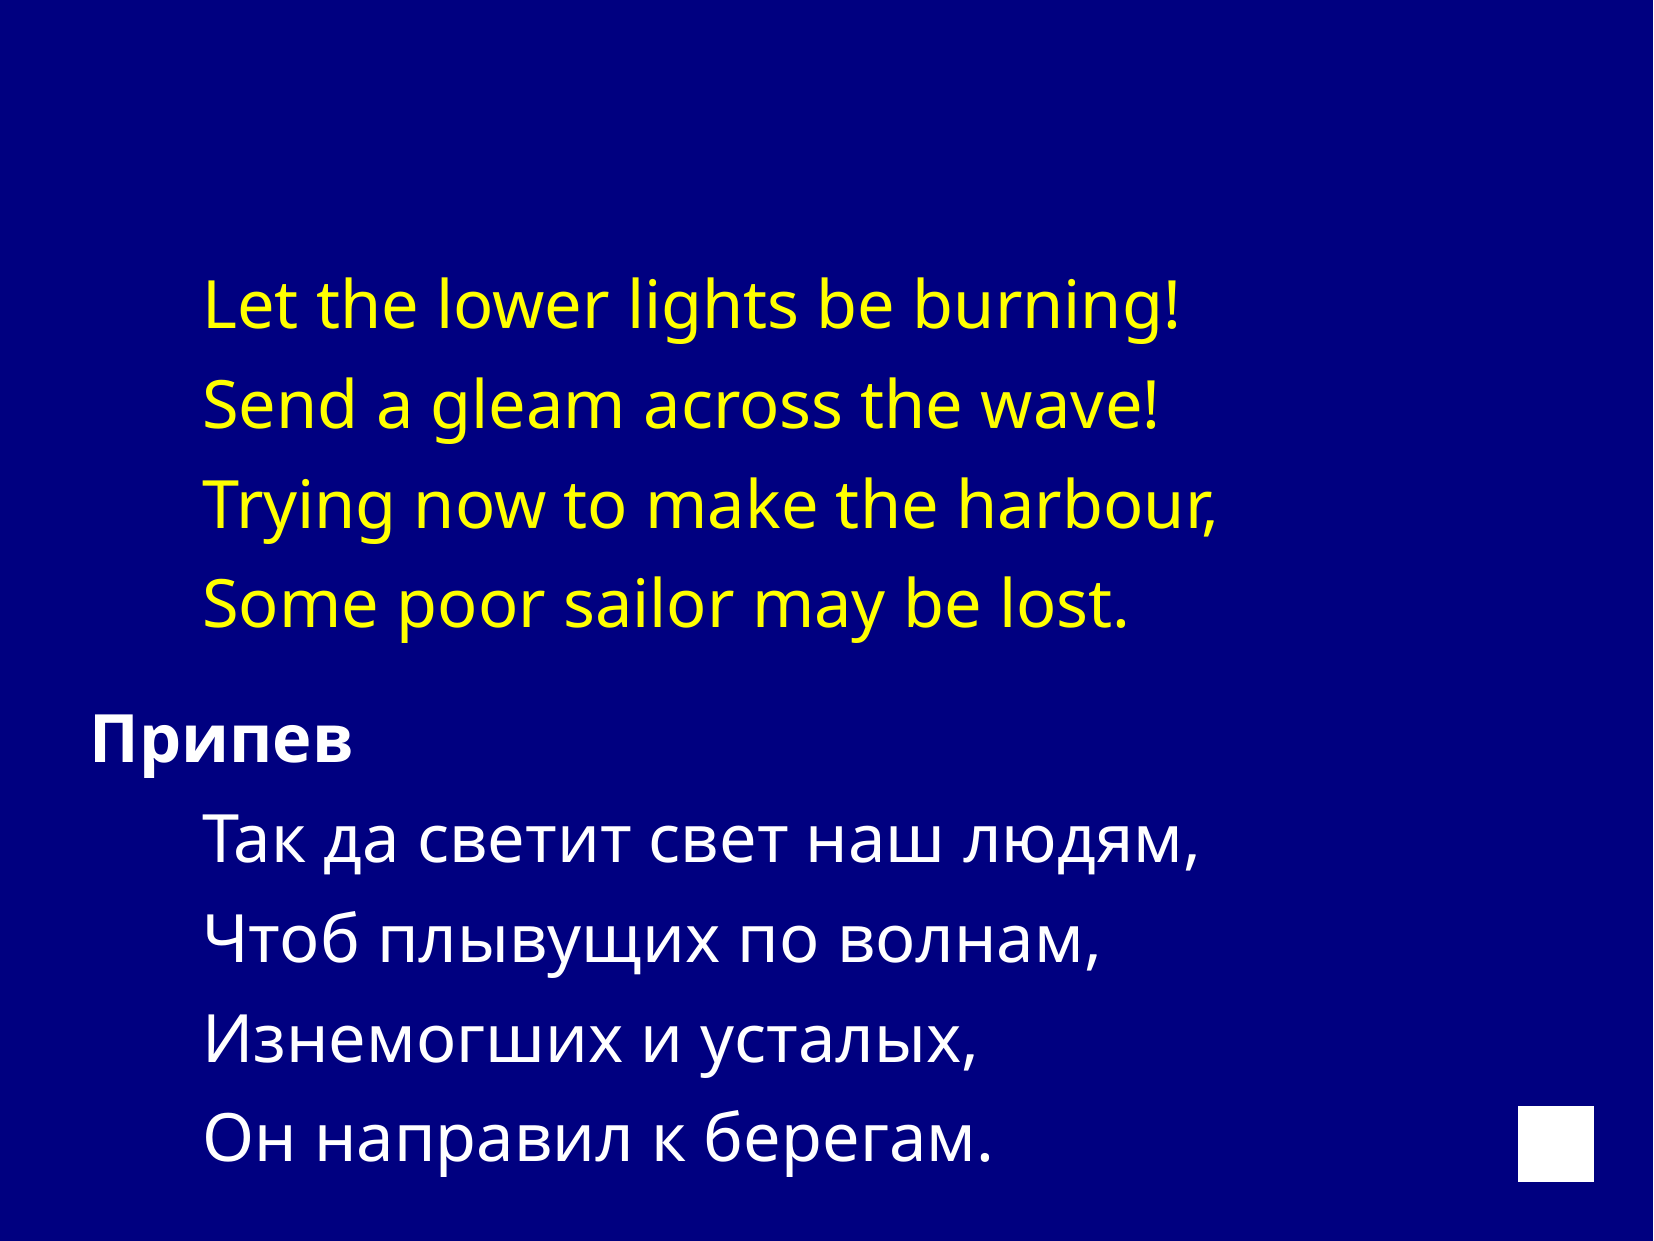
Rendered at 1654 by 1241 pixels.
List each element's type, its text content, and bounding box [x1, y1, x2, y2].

text_box Let the lower lights be burning! Send a gleam across the wave! Trying now to make the harbour, Some poor sailor may be lost. [75, 150, 1576, 638]
text_box Припев Так да светит свет наш людям, Чтоб плывущих по волнам, Изнемогших и усталых, Он направил к берегам. [75, 675, 1576, 1163]
text_box [1518, 1106, 1594, 1182]
